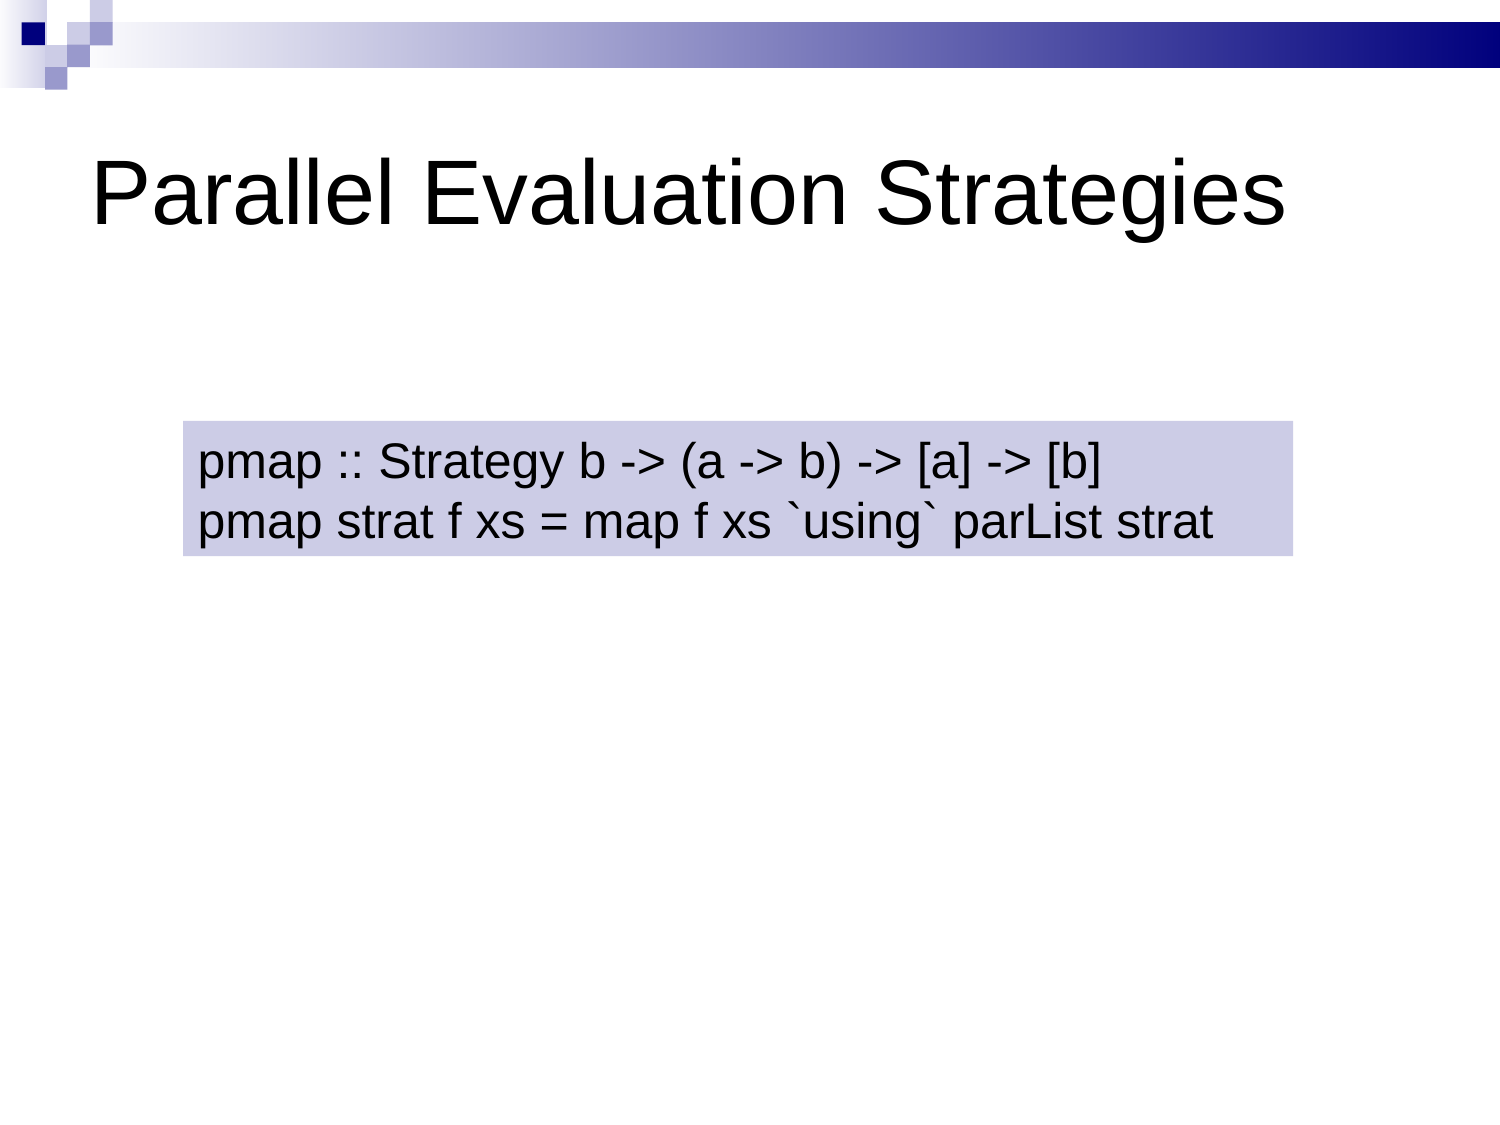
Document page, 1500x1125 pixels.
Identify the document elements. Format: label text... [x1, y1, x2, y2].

title Parallel Evaluation Strategies [75, 75, 1426, 301]
text_box pmap :: Strategy b -> (a -> b) -> [a] -> [b] pmap strat f xs = map f xs `using` parList strat [183, 420, 1294, 557]
